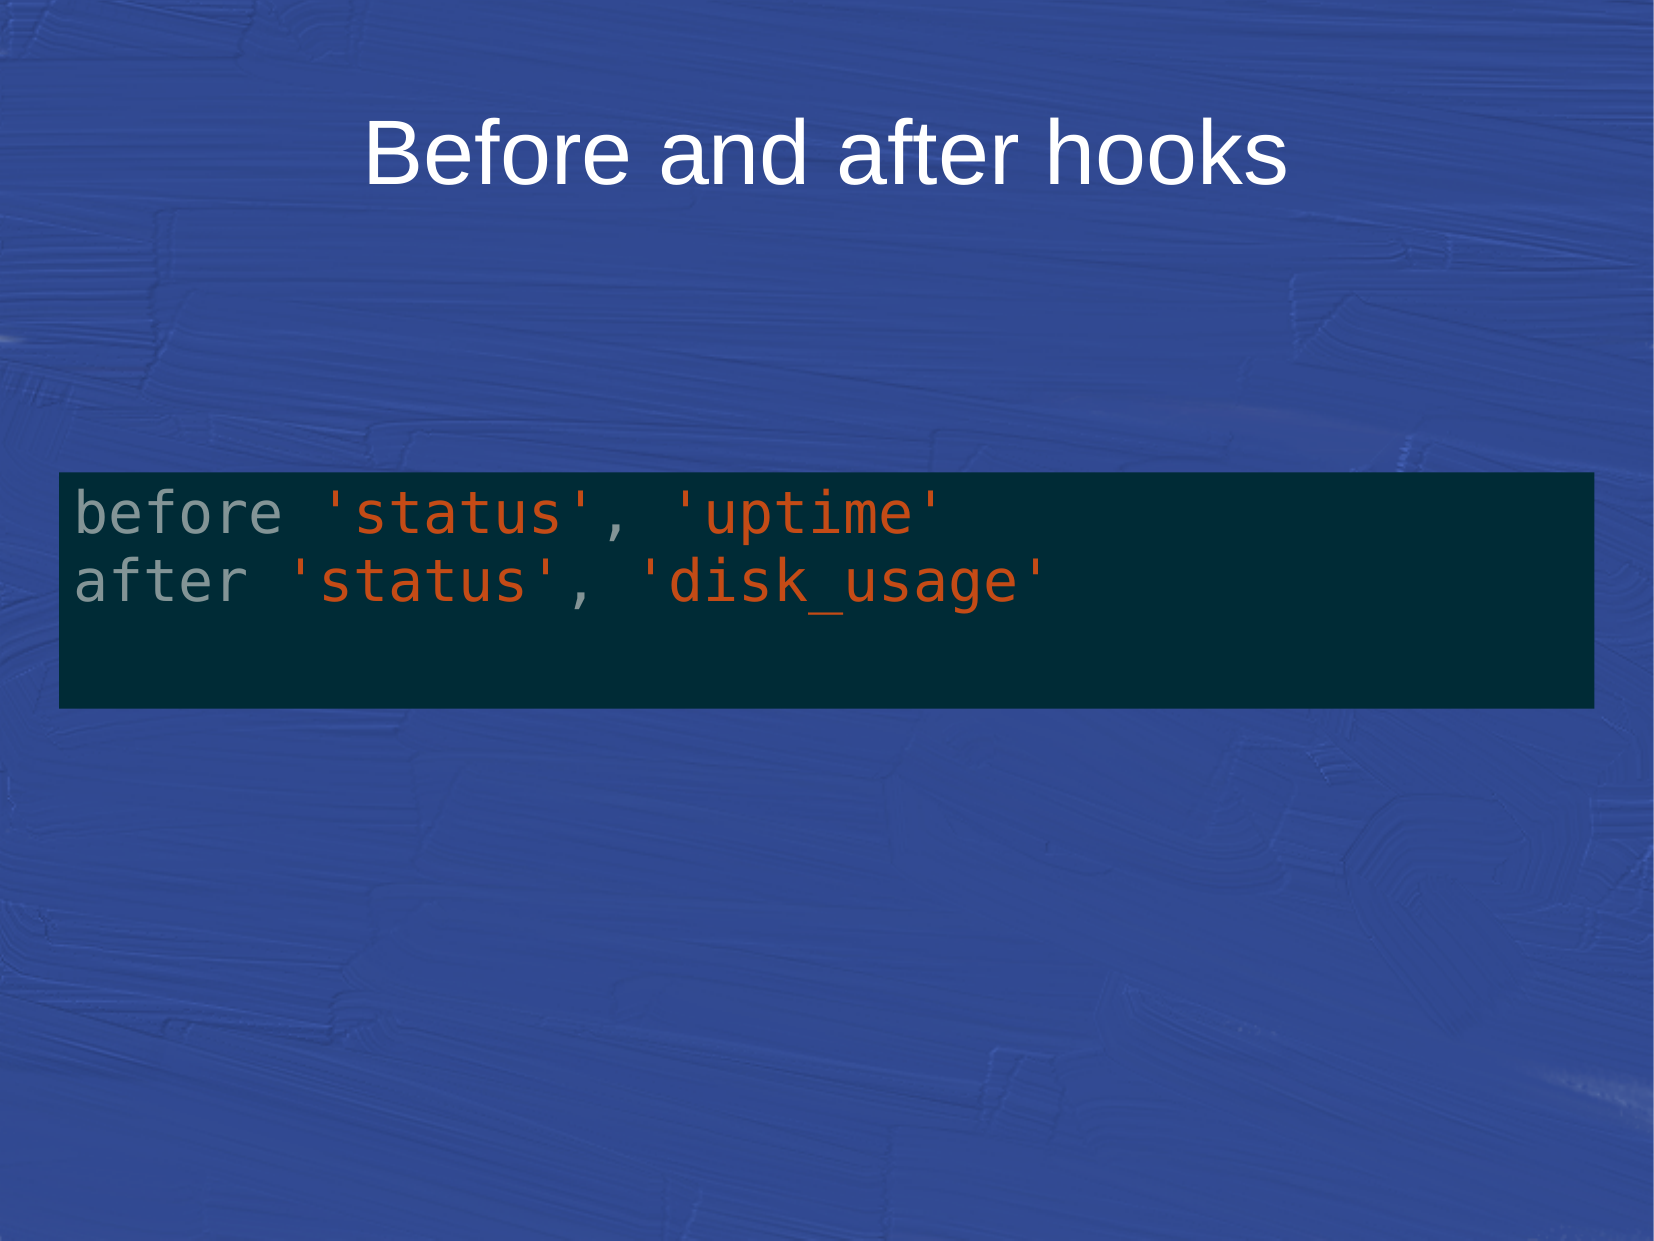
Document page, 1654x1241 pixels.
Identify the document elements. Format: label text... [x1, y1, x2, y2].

picture [0, 0, 1654, 1241]
title Before and after hooks [82, 56, 1571, 250]
text_box before 'status', 'uptime' after 'status', 'disk_usage' [59, 472, 1595, 709]
